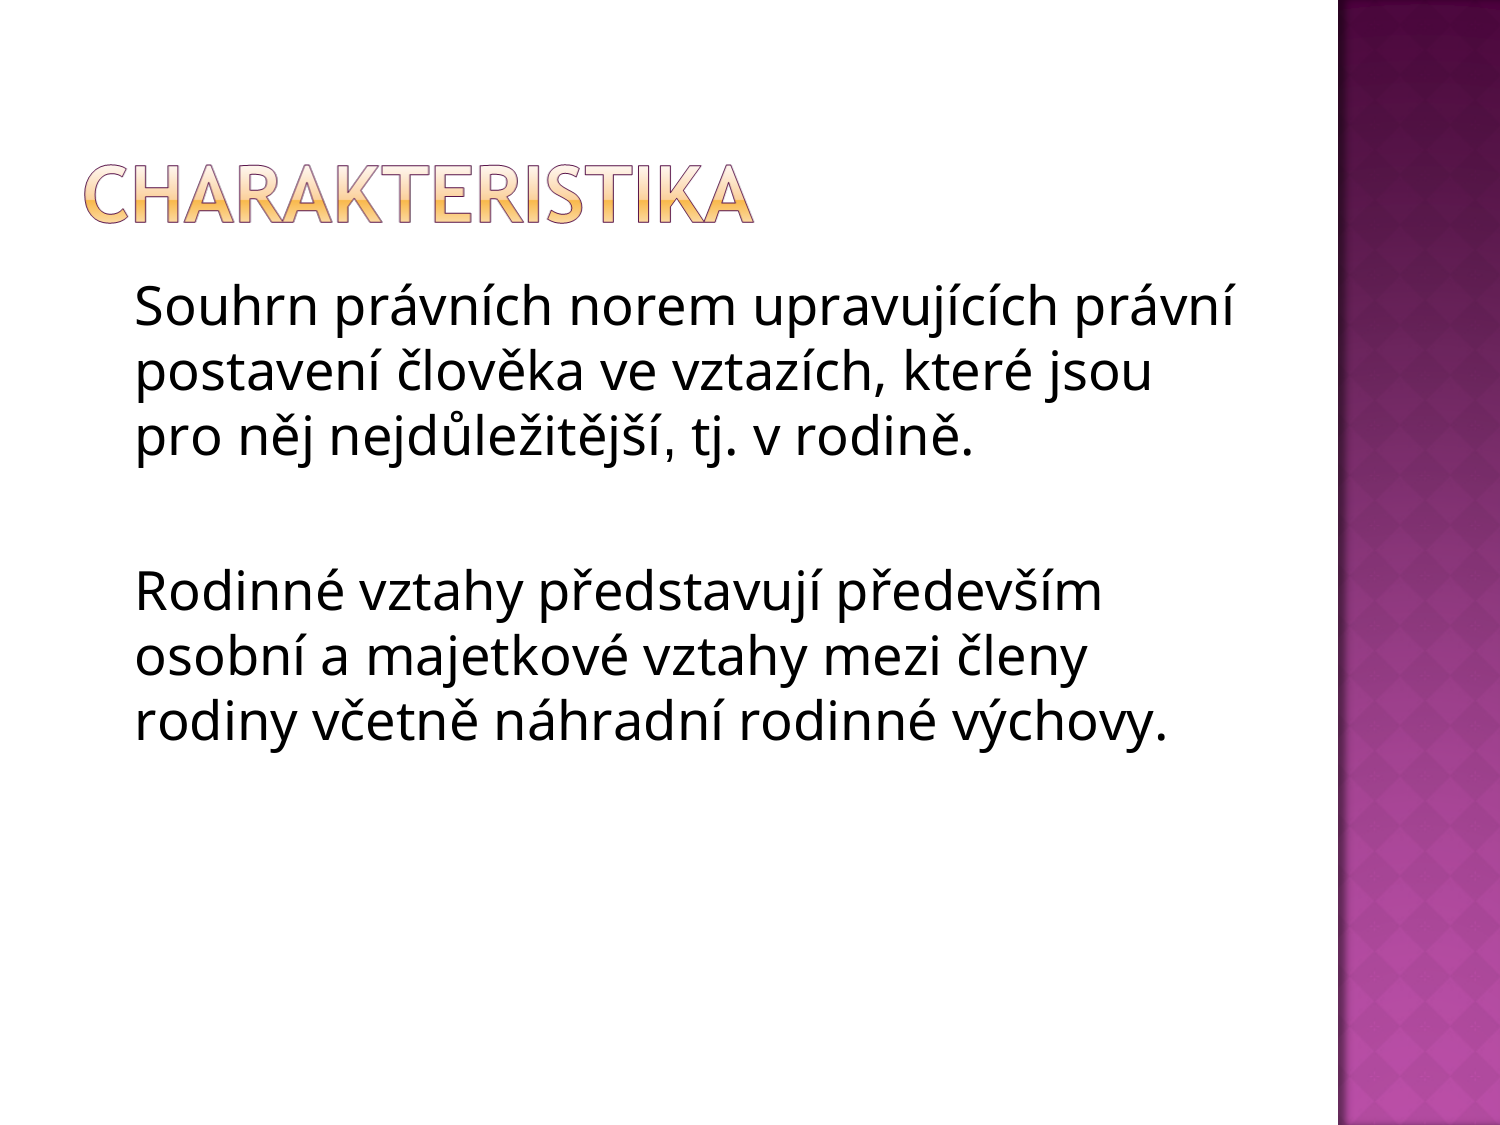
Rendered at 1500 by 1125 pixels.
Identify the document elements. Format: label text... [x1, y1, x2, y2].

picture [1337, 0, 1500, 1125]
list Souhrn právních norem upravujících právní postavení člověka ve vztazích, které jsou pro něj nejdůležitější, tj. v rodině. Rodinné vztahy představují především osobní a majetkové vztahy mezi členy rodiny včetně náhradní rodinné výchovy. [75, 263, 1263, 1060]
text_box [34, 52, 1265, 241]
